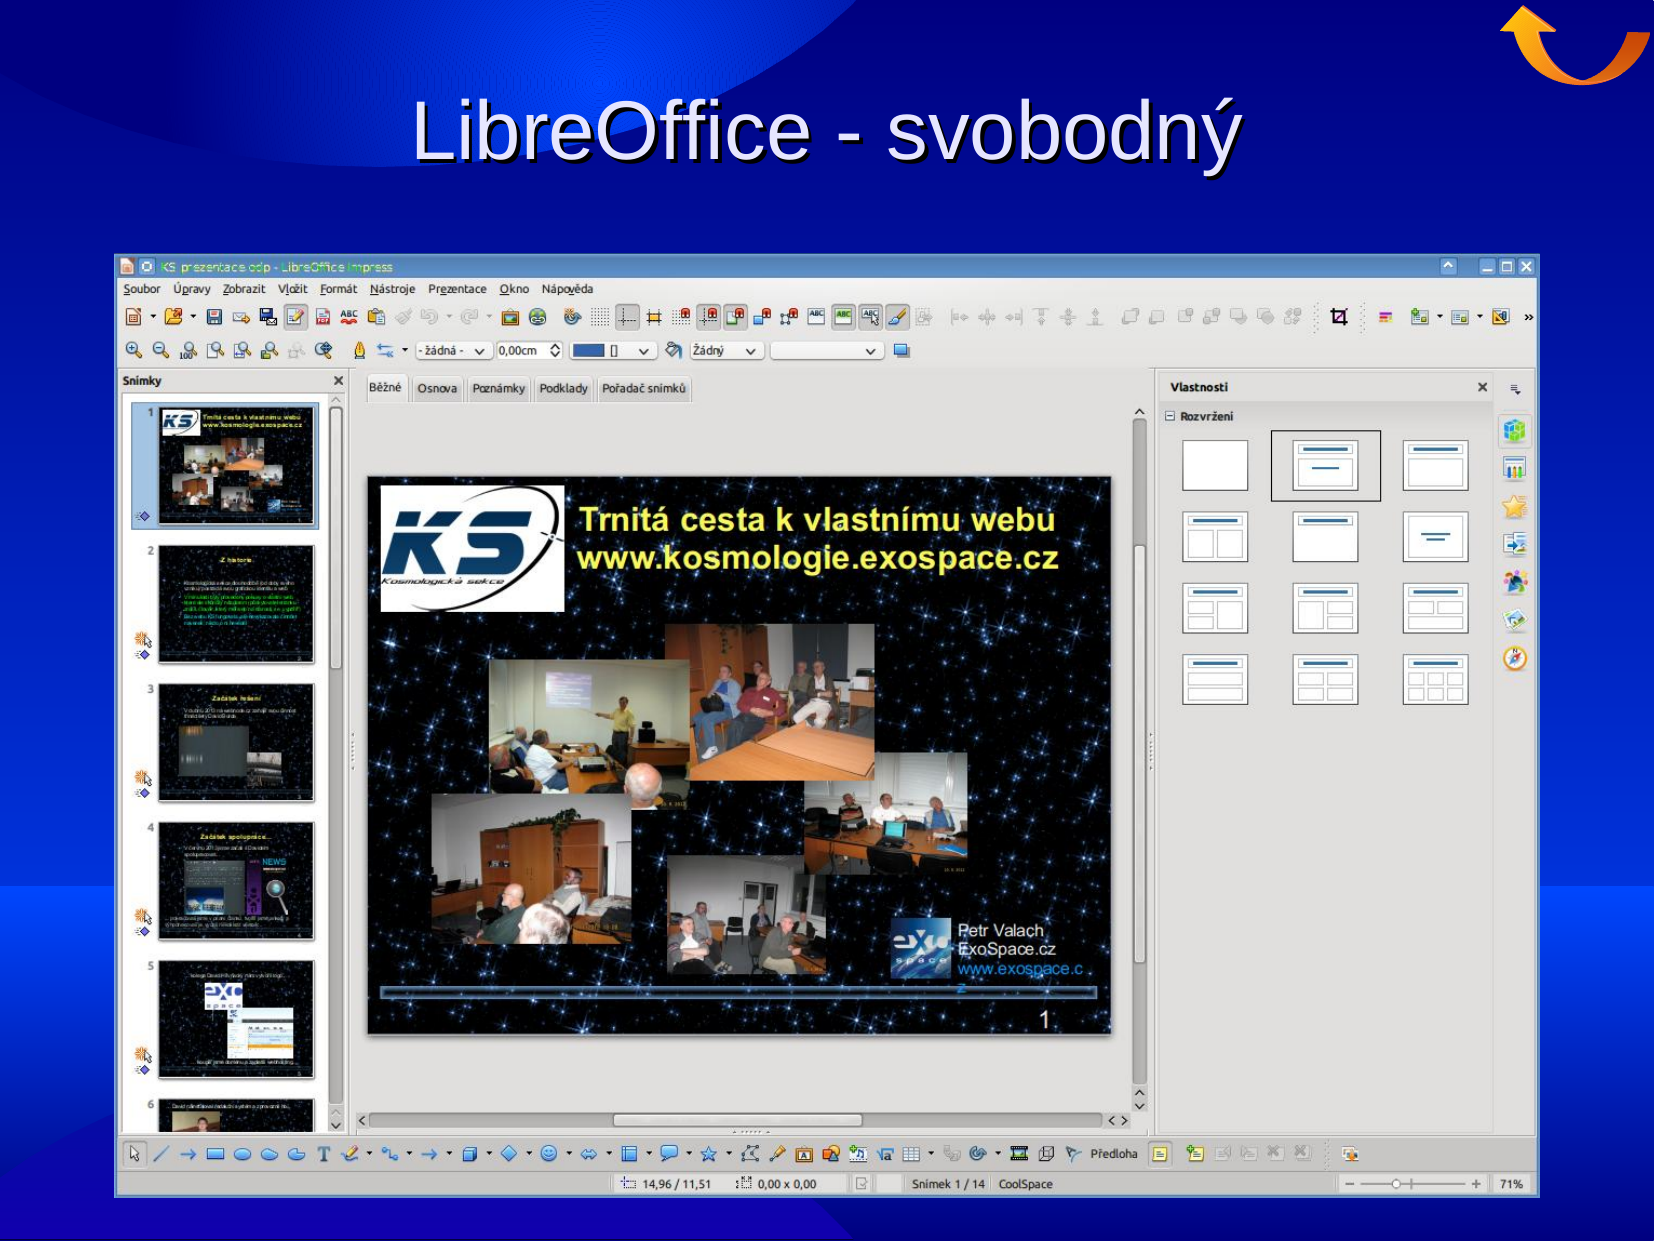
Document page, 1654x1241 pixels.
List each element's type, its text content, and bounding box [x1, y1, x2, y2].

picture [114, 253, 1540, 1198]
title LibreOffice - svobodný [82, 49, 1571, 214]
picture [1496, 0, 1654, 91]
